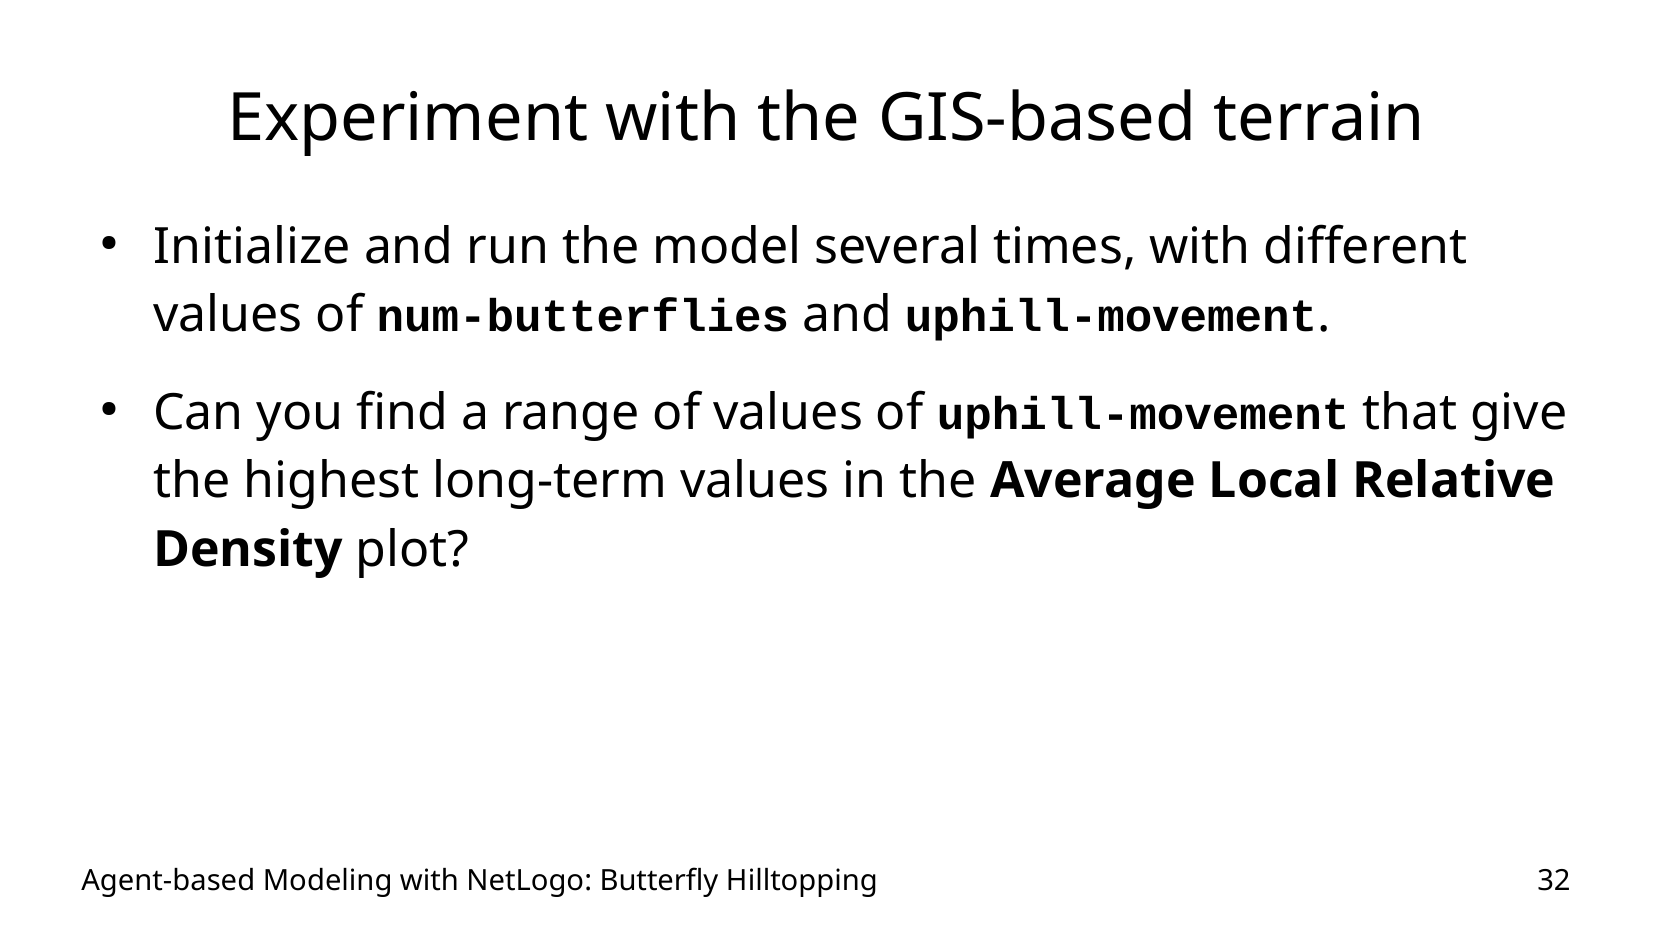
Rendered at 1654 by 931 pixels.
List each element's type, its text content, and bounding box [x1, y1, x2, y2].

title Experiment with the GIS-based terrain [82, 37, 1571, 193]
list Initialize and run the model several times, with different values of num-butterflies and uphill-movement. Can you find a range of values of uphill-movement that give the highest long-term values in the Average Local Relative Density plot? [82, 210, 1571, 852]
